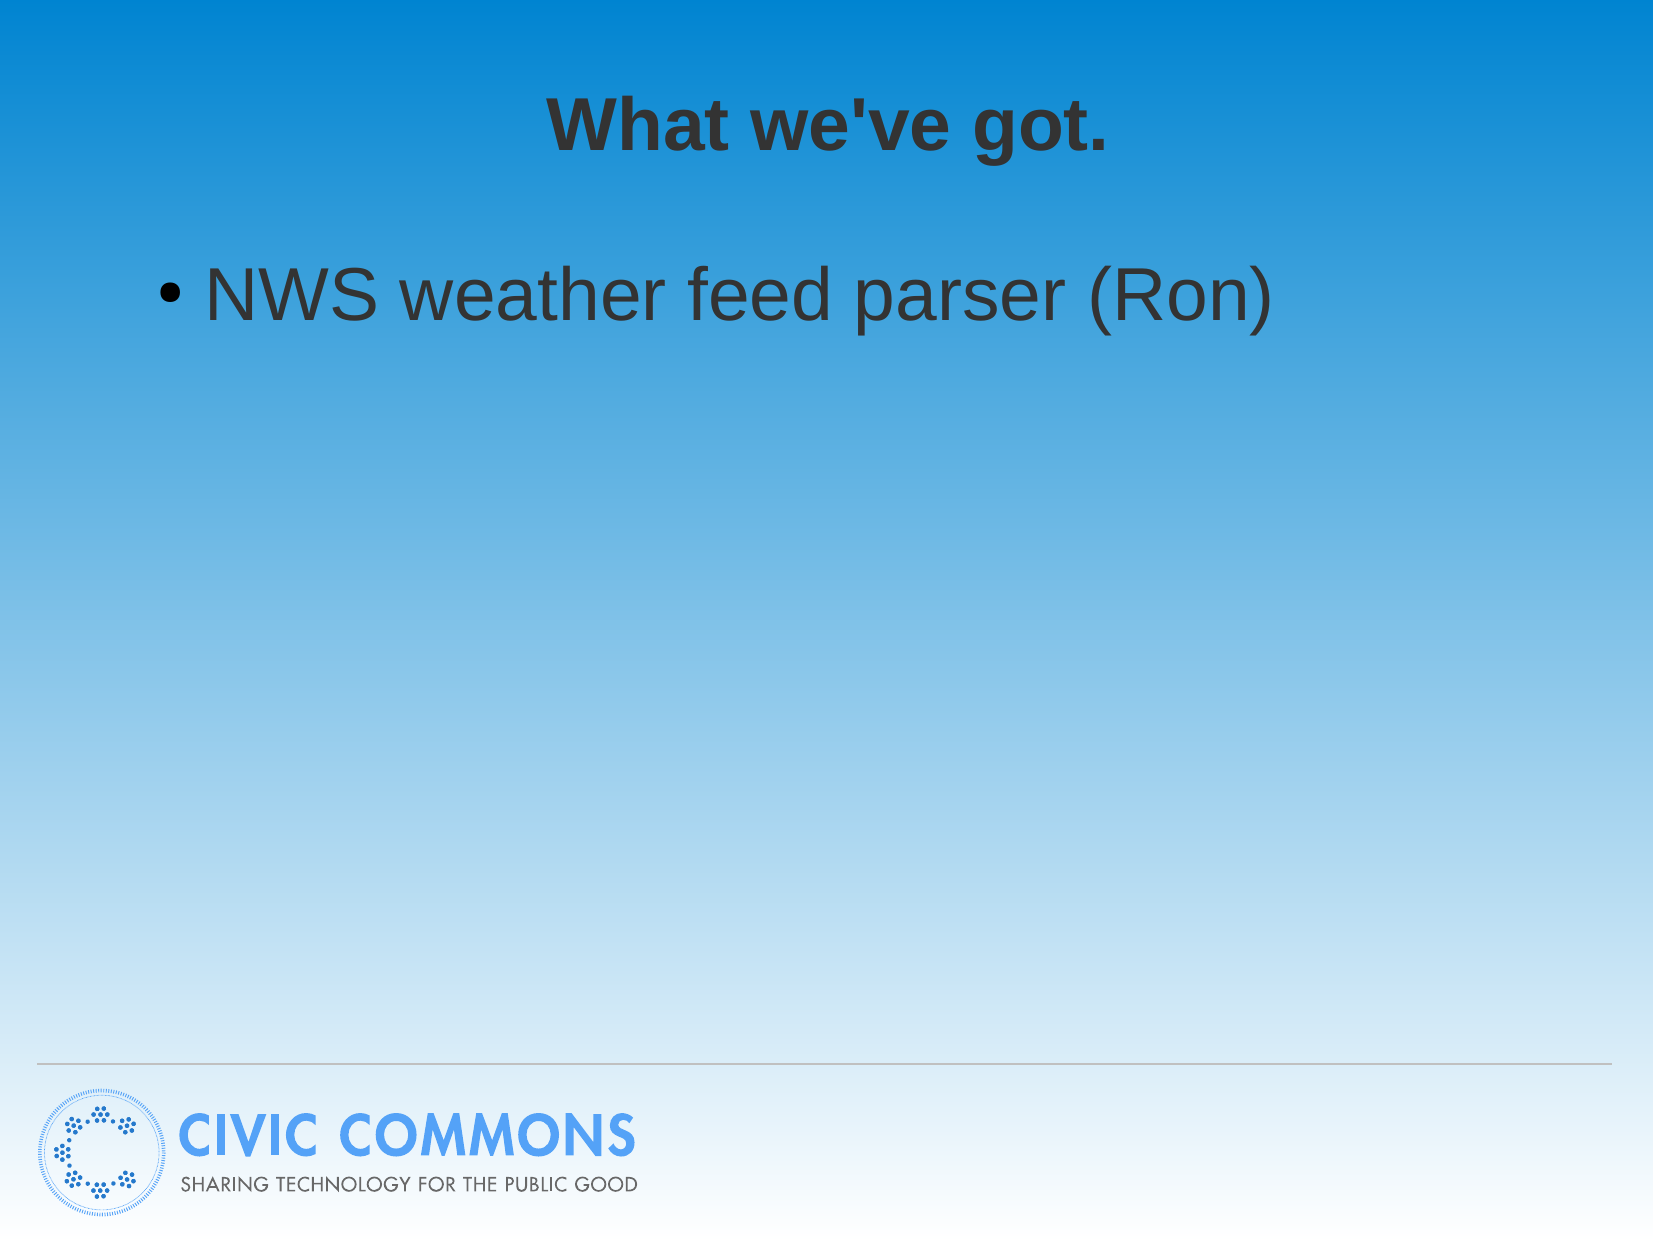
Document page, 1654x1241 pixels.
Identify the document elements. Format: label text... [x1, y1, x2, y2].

text_box NWS weather feed parser (Ron) [142, 245, 1291, 345]
text_box What we've got. [532, 75, 1126, 174]
picture [0, 1056, 689, 1241]
